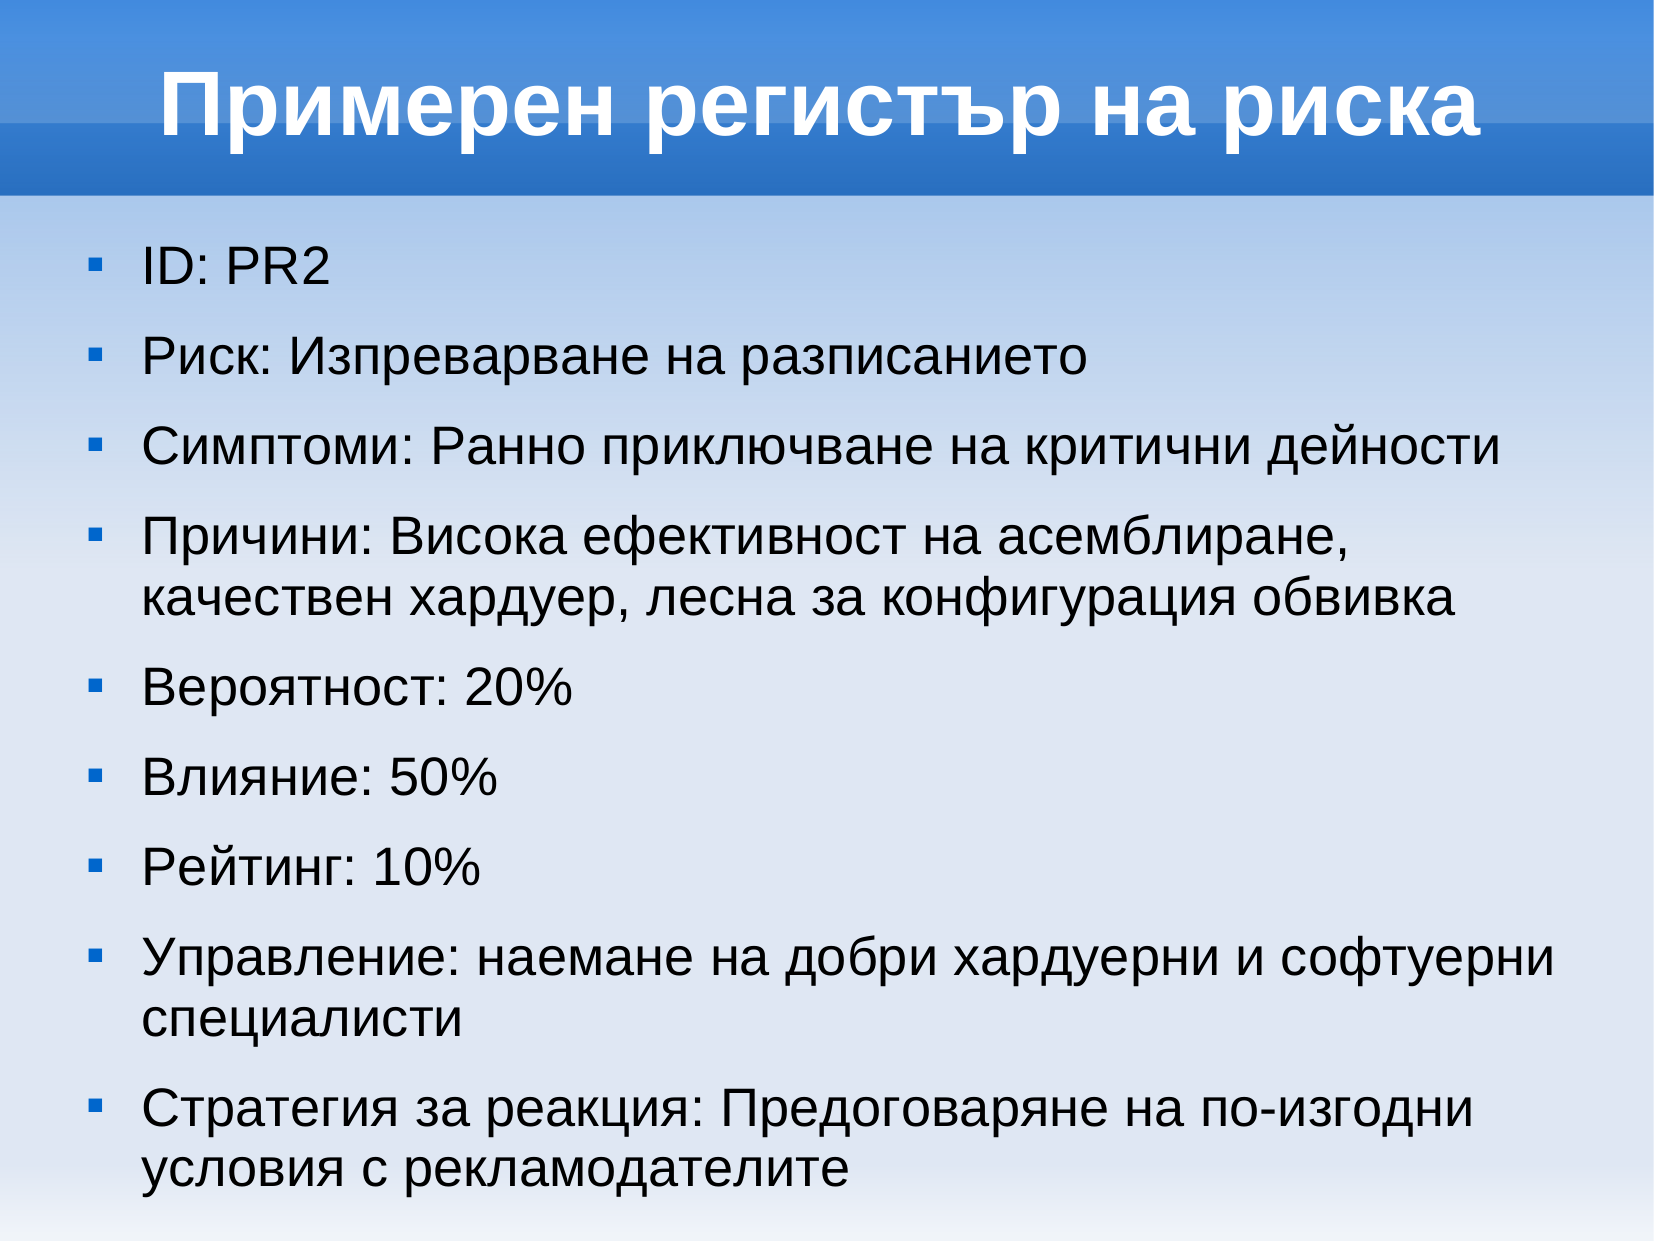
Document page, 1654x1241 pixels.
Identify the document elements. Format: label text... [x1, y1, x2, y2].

list ID: PR2 Риск: Изпреварване на разписанието Симптоми: Ранно приключване на критични дейности Причини: Висока ефективност на асемблиране, качествен хардуер, лесна за конфигурация обвивка Вероятност: 20% Влияние: 50% Рейтинг: 10% Управление: наемане на добри хардуерни и софтуерни специалисти Стратегия за реакция: Предоговаряне на по-изгодни условия с рекламодателите [70, 235, 1559, 1199]
title Примерен регистър на риска [76, 0, 1565, 208]
picture [0, 0, 1654, 1241]
